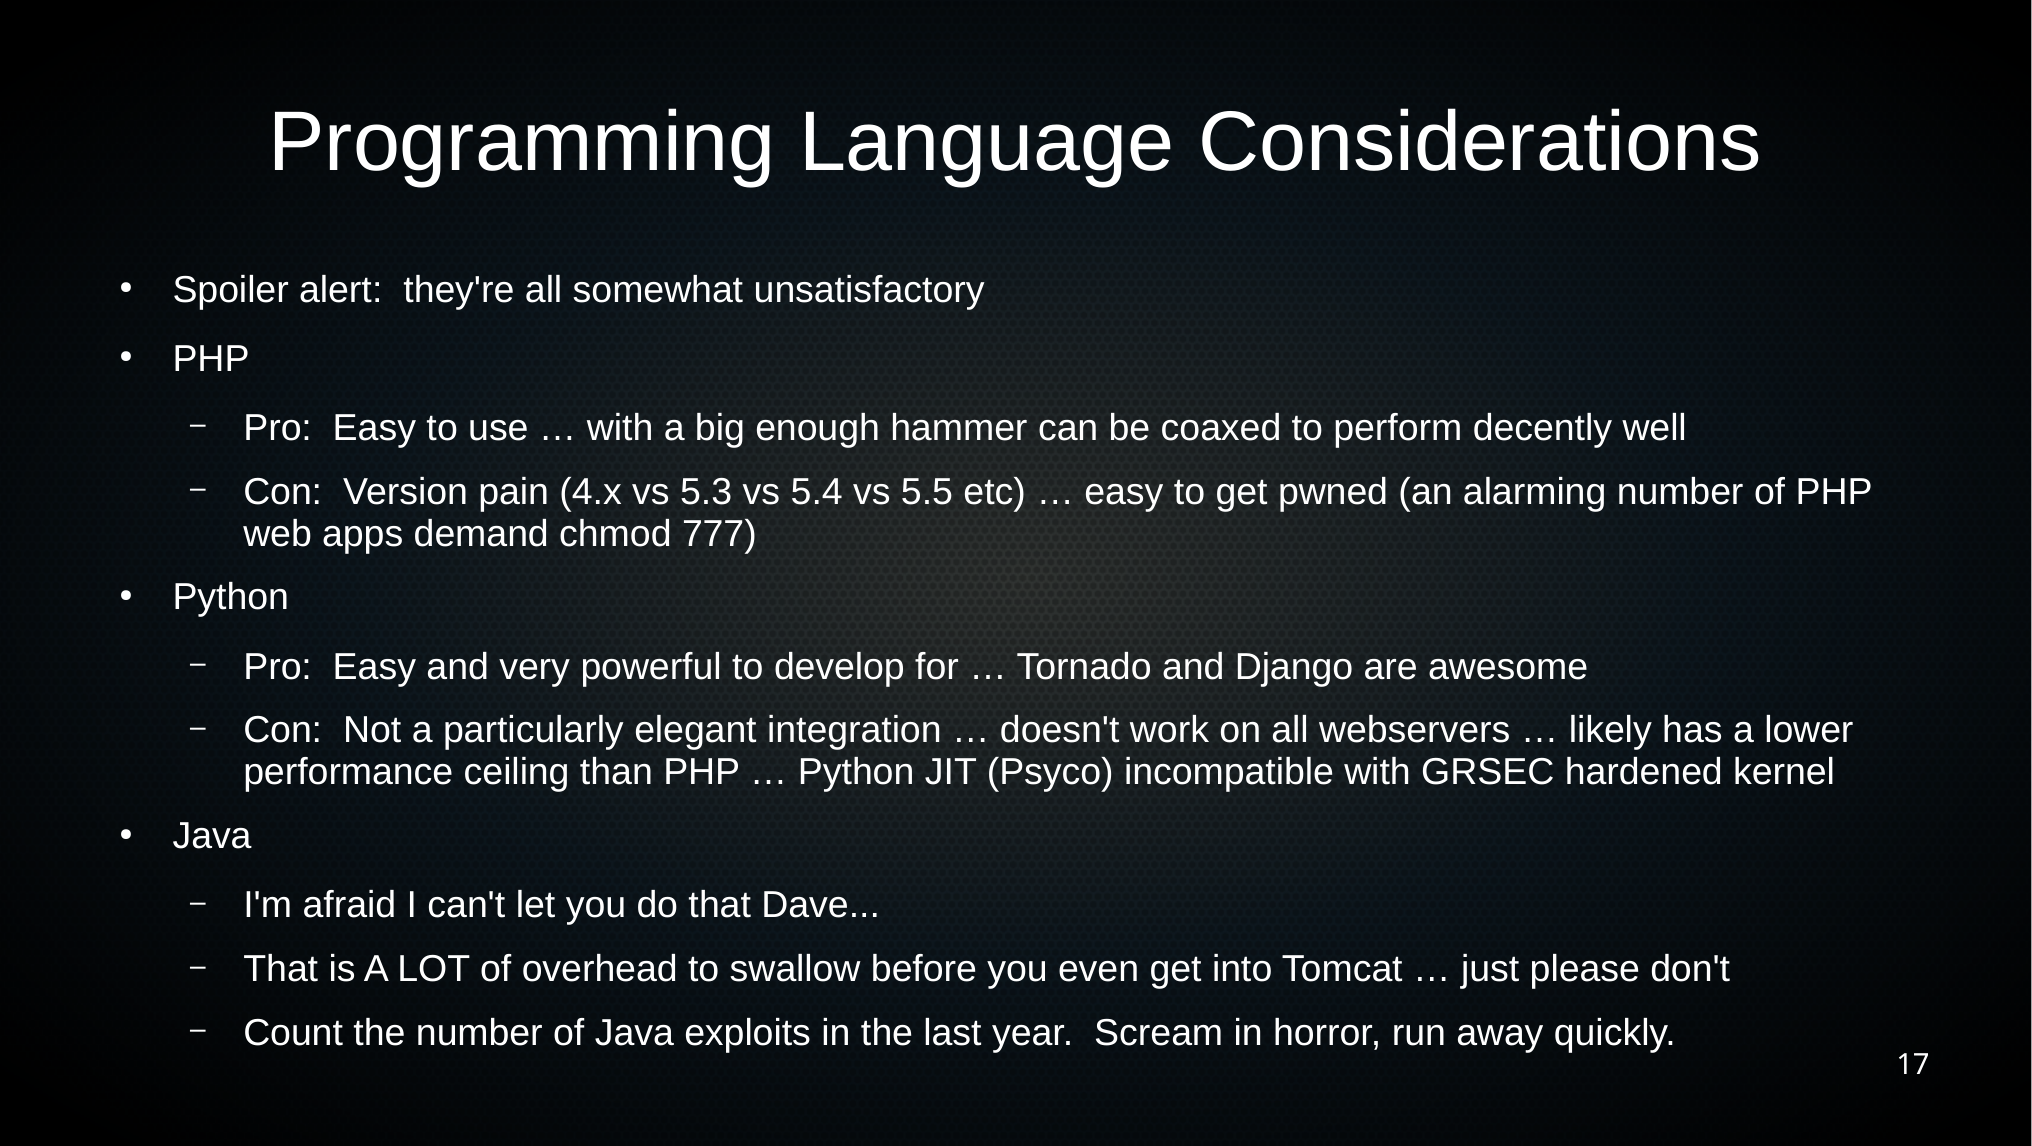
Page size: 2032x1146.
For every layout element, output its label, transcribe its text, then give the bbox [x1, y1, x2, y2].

picture [0, 0, 2032, 1146]
title Programming Language Considerations [101, 45, 1930, 237]
list Spoiler alert: they're all somewhat unsatisfactory PHP Pro: Easy to use … with a big enough hammer can be coaxed to perform decently well Con: Version pain (4.x vs 5.3 vs 5.4 vs 5.5 etc) … easy to get pwned (an alarming number of PHP web apps demand chmod 777) Python Pro: Easy and very powerful to develop for … Tornado and Django are awesome Con: Not a particularly elegant integration … doesn't work on all webservers … likely has a lower performance ceiling than PHP … Python JIT (Psyco) incompatible with GRSEC hardened kernel Java I'm afraid I can't let you do that Dave... That is A LOT of overhead to swallow before you even get into Tomcat … just please don't Count the number of Java exploits in the last year. Scream in horror, run away quickly. [101, 268, 1890, 1025]
